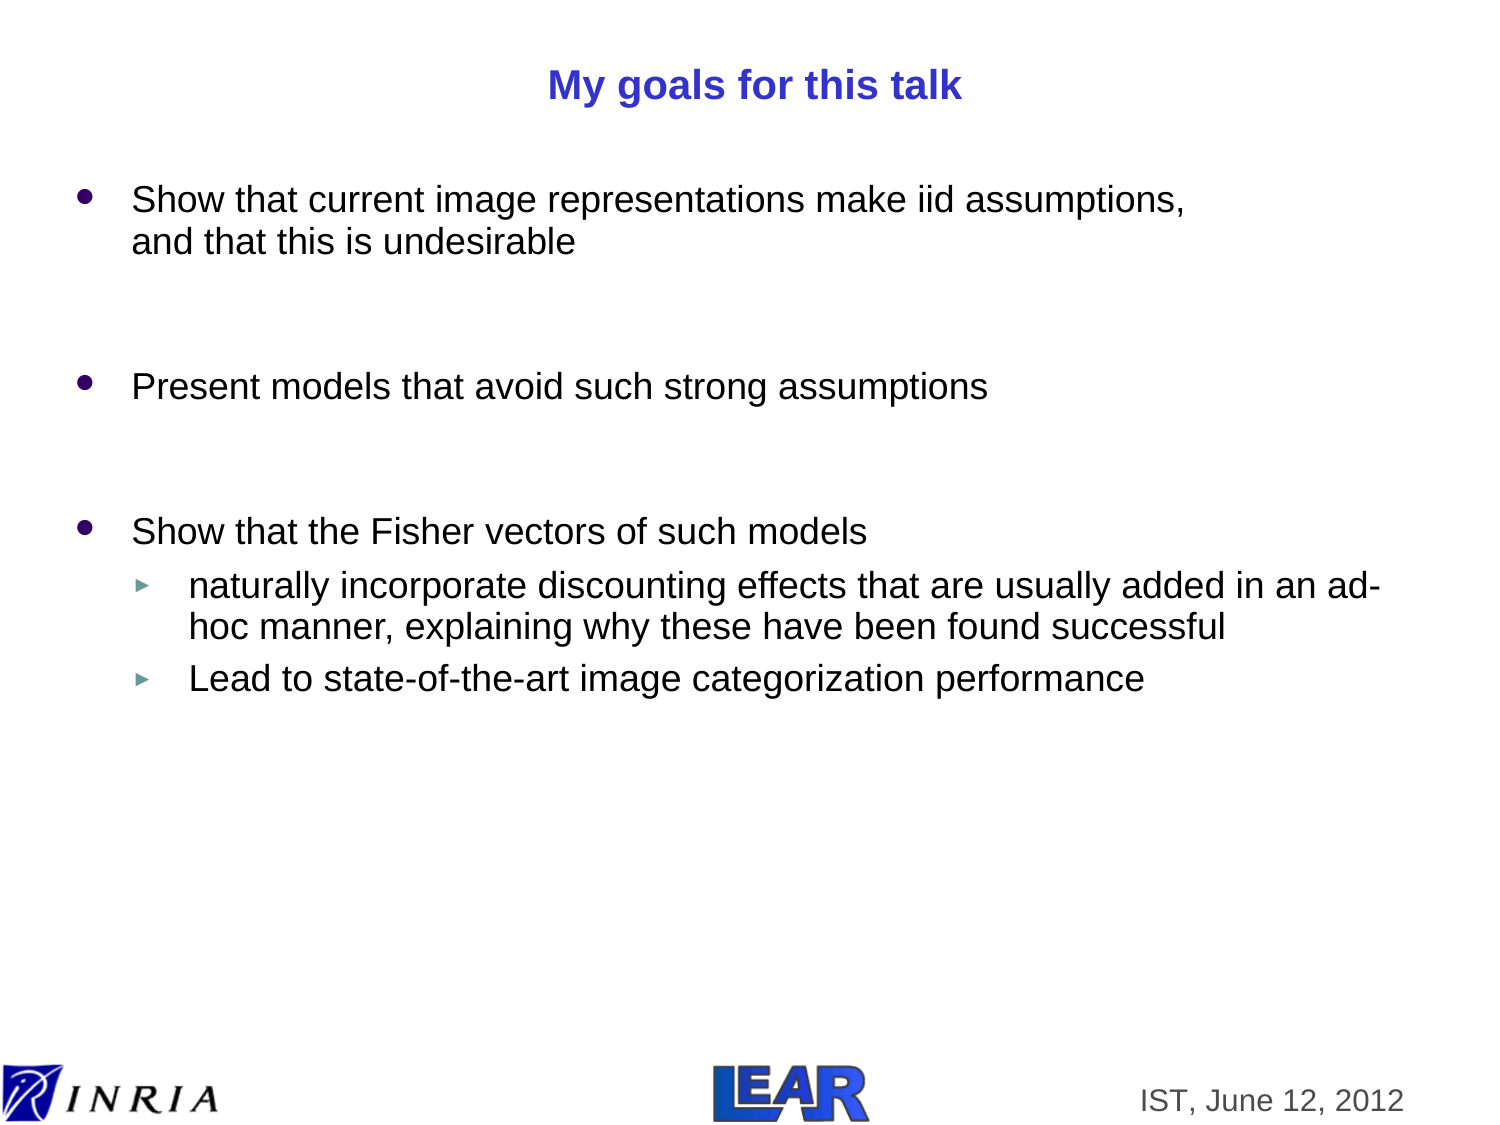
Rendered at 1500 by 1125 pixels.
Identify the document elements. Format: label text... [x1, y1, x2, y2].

title My goals for this talk [51, 46, 1459, 123]
picture [709, 1063, 872, 1124]
picture [0, 1050, 361, 1125]
list Show that current image representations make iid assumptions, and that this is undesirable Present models that avoid such strong assumptions Show that the Fisher vectors of such models naturally incorporate discounting effects that are usually added in an ad-hoc manner, explaining why these have been found successful Lead to state-of-the-art image categorization performance [75, 178, 1425, 987]
